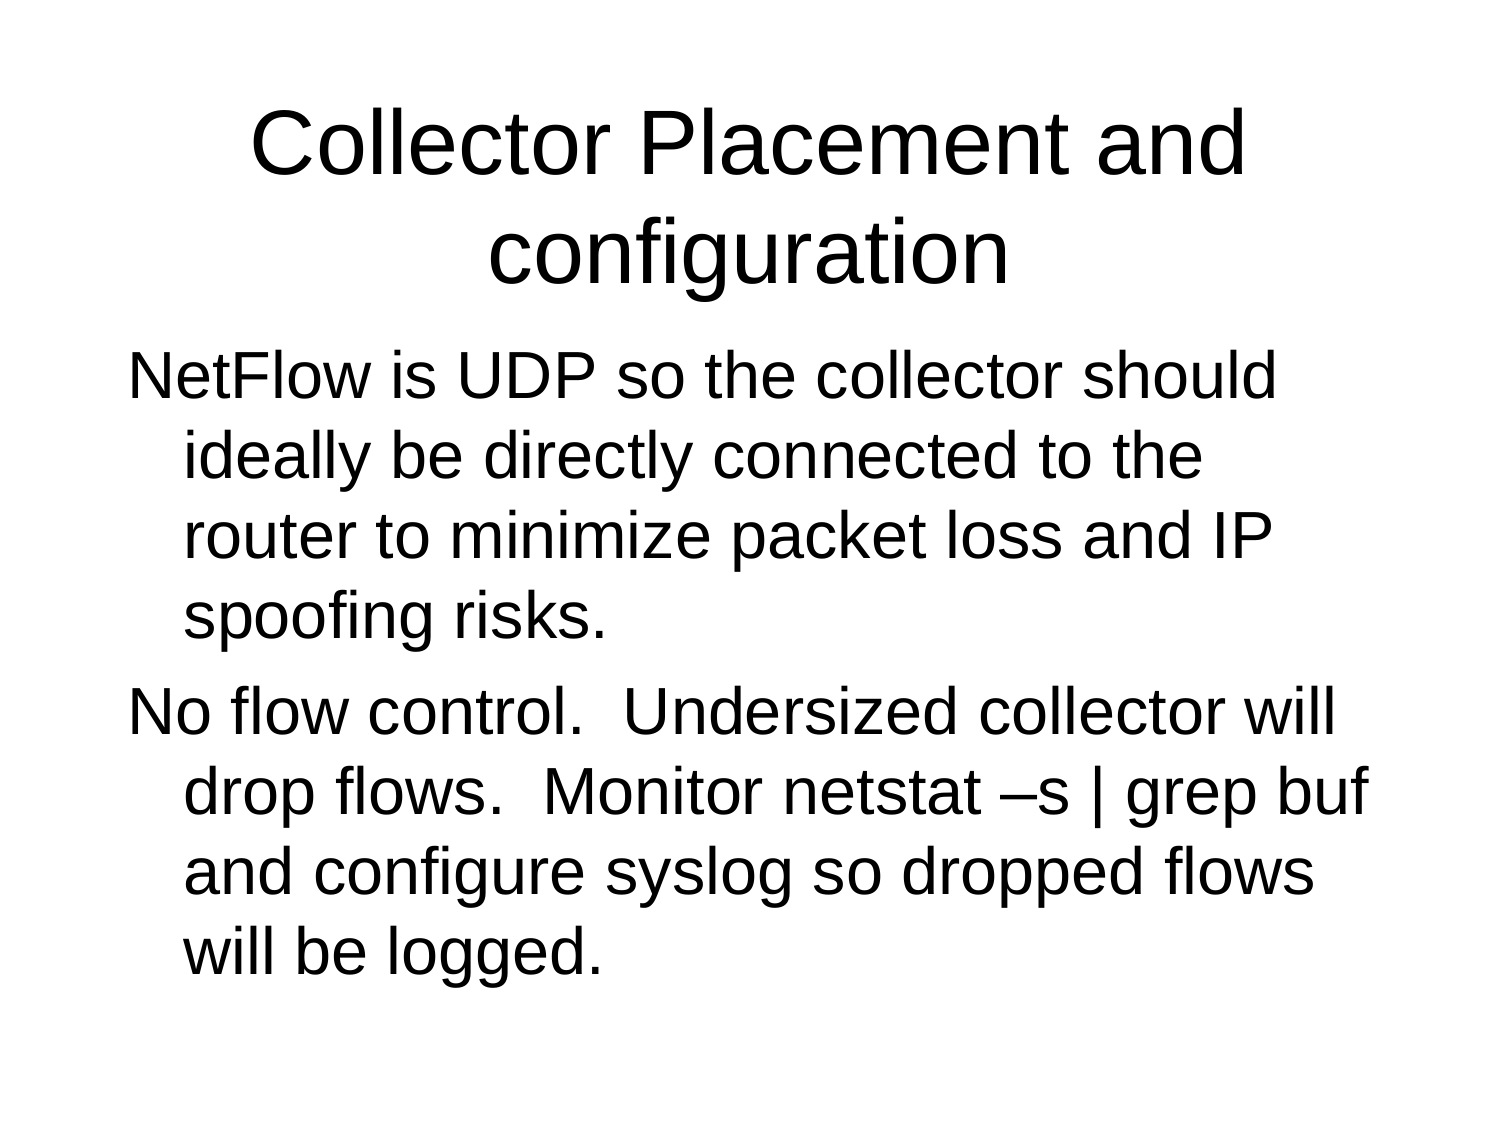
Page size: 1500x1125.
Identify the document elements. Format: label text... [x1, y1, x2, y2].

list NetFlow is UDP so the collector should ideally be directly connected to the router to minimize packet loss and IP spoofing risks. No flow control. Undersized collector will drop flows. Monitor netstat –s | grep buf and configure syslog so dropped flows will be logged. [112, 324, 1388, 1000]
title Collector Placement and configuration [112, 79, 1388, 308]
